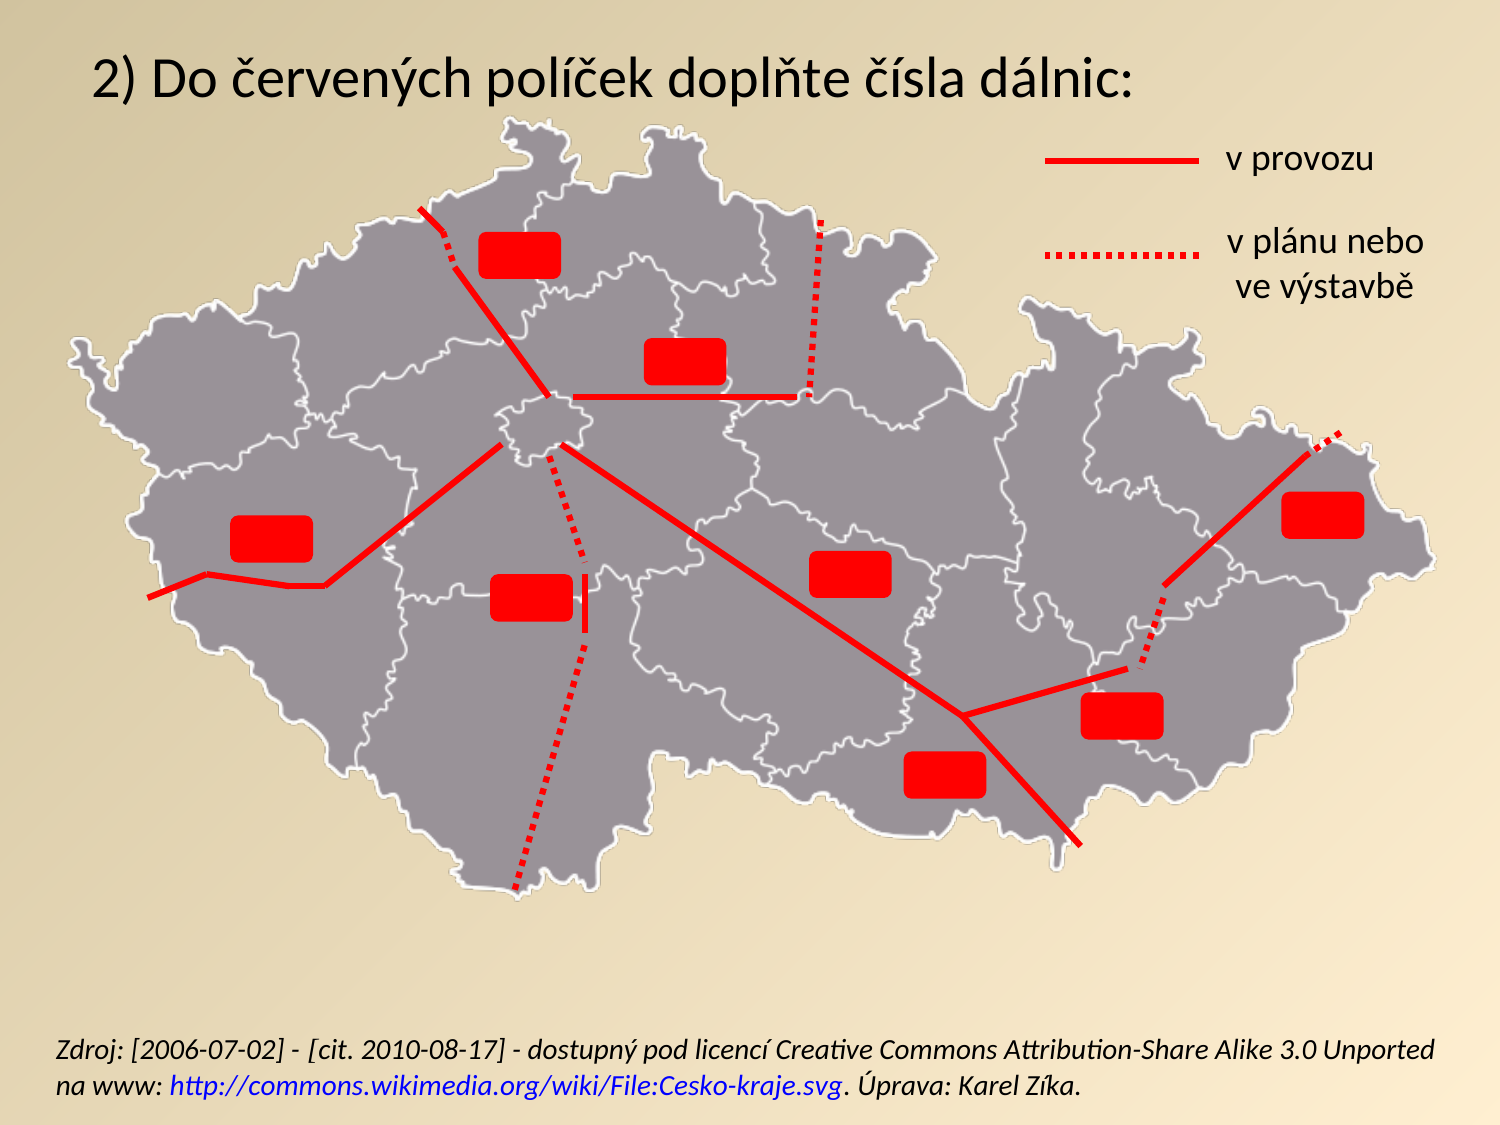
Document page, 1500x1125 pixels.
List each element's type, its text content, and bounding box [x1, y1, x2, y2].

text_box v plánu nebo ve výstavbě [1212, 207, 1440, 314]
text_box v provozu [1210, 125, 1390, 186]
text_box [64, 113, 1440, 905]
text_box Zdroj: [2006-07-02] - [cit. 2010-08-17] - dostupný pod licencí Creative Commons Attribution-Share Alike 3.0 Unported na www: http://commons.wikimedia.org/wiki/File:Cesko-kraje.svg. Úprava: Karel Zíka. [41, 1023, 1500, 1109]
text_box 2) Do červených políček doplňte čísla dálnic: [76, 31, 1151, 117]
